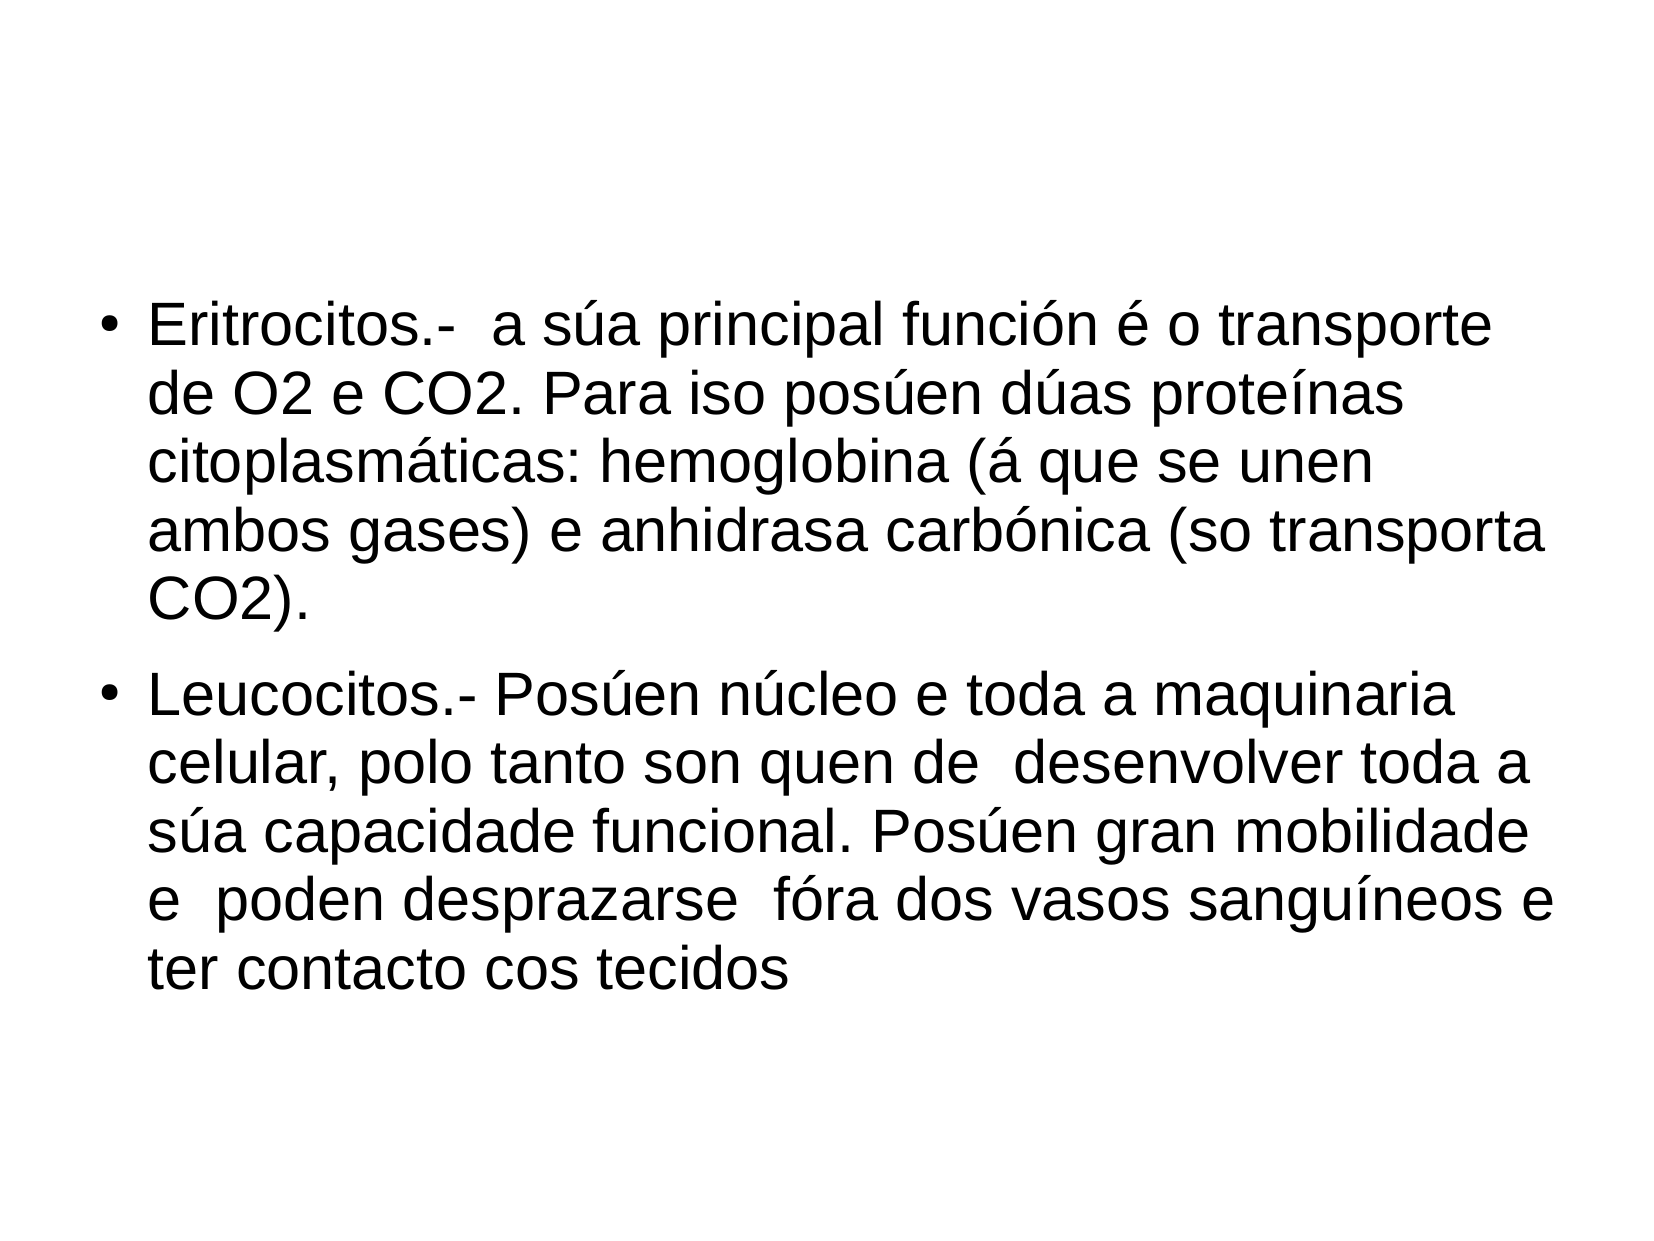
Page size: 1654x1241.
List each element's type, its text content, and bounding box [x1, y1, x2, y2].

list Eritrocitos.- a súa principal función é o transporte de O2 e CO2. Para iso posúen dúas proteínas citoplasmáticas: hemoglobina (á que se unen ambos gases) e anhidrasa carbónica (so transporta CO2). Leucocitos.- Posúen núcleo e toda a maquinaria celular, polo tanto son quen de desenvolver toda a súa capacidade funcional. Posúen gran mobilidade e poden desprazarse fóra dos vasos sanguíneos e ter contacto cos tecidos [82, 290, 1571, 1010]
